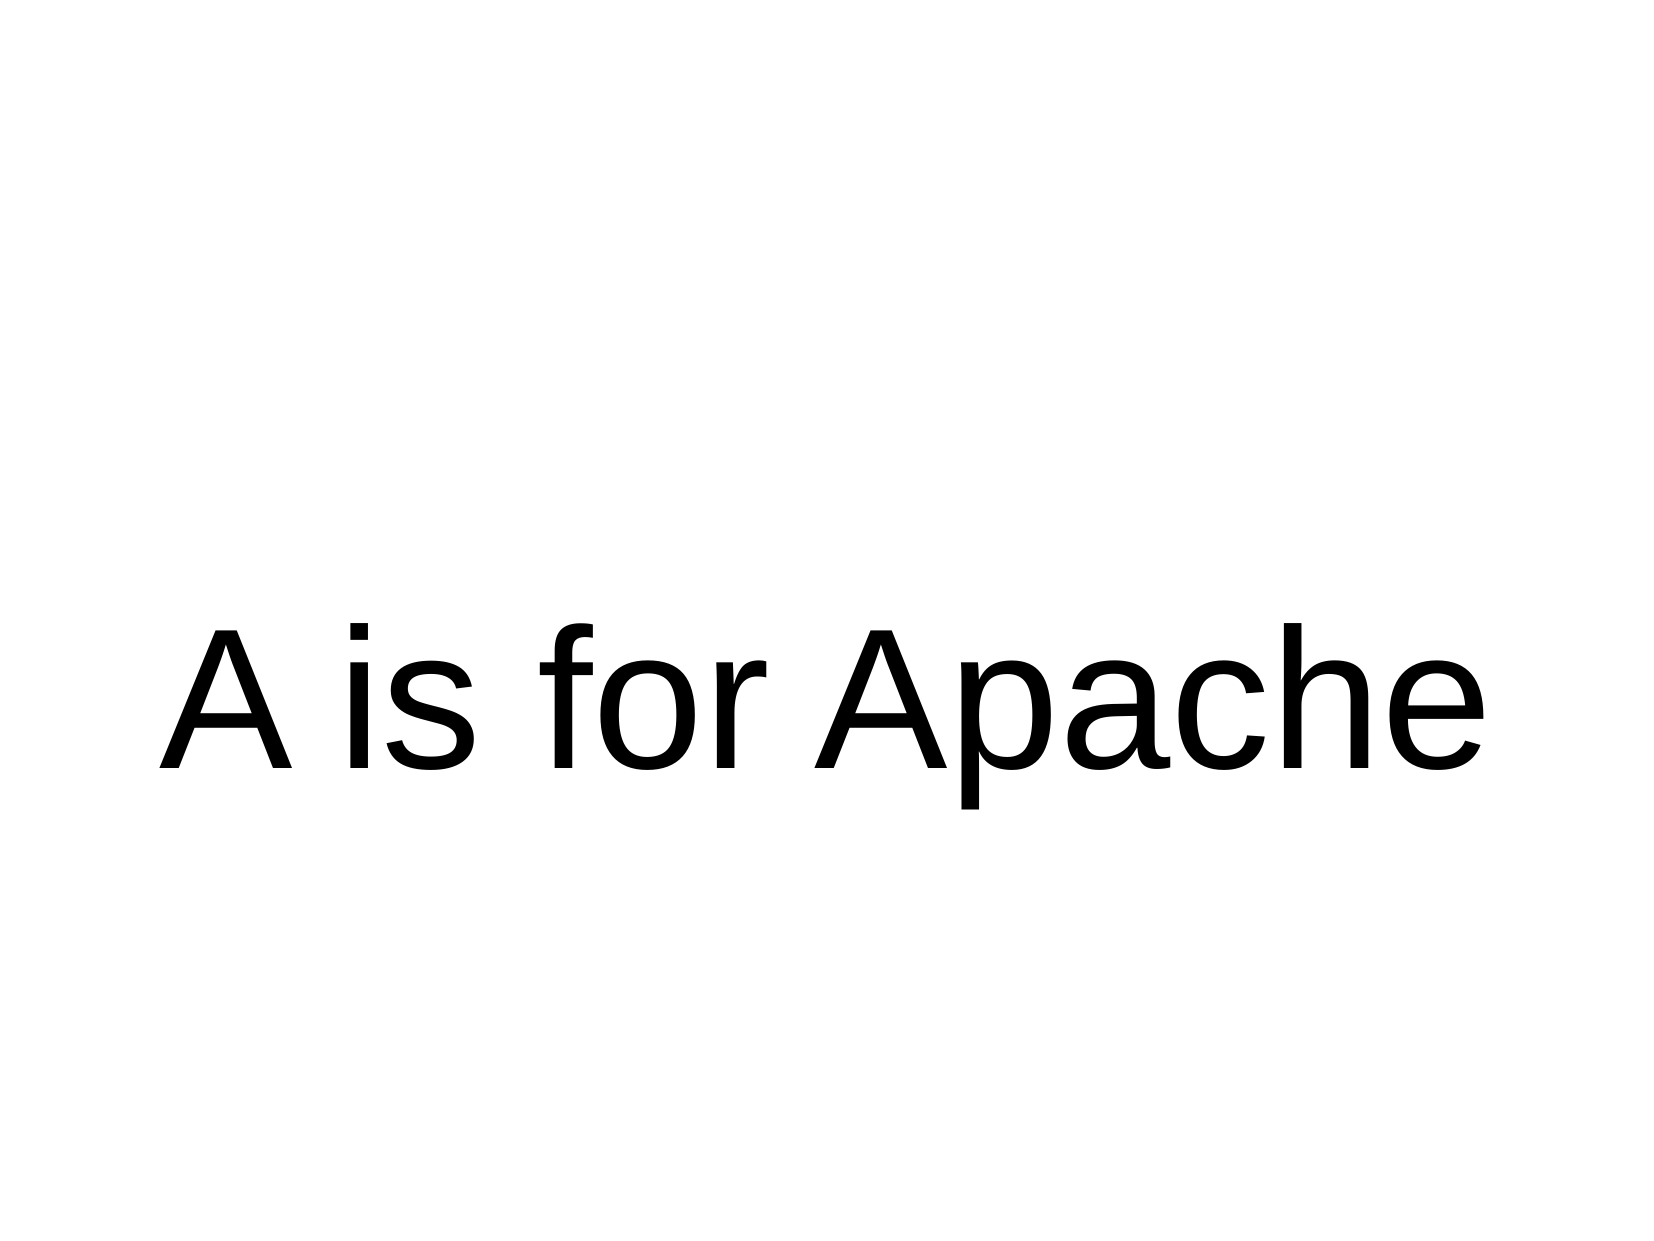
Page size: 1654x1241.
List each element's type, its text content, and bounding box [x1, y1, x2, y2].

subtitle A is for Apache [82, 297, 1571, 1102]
